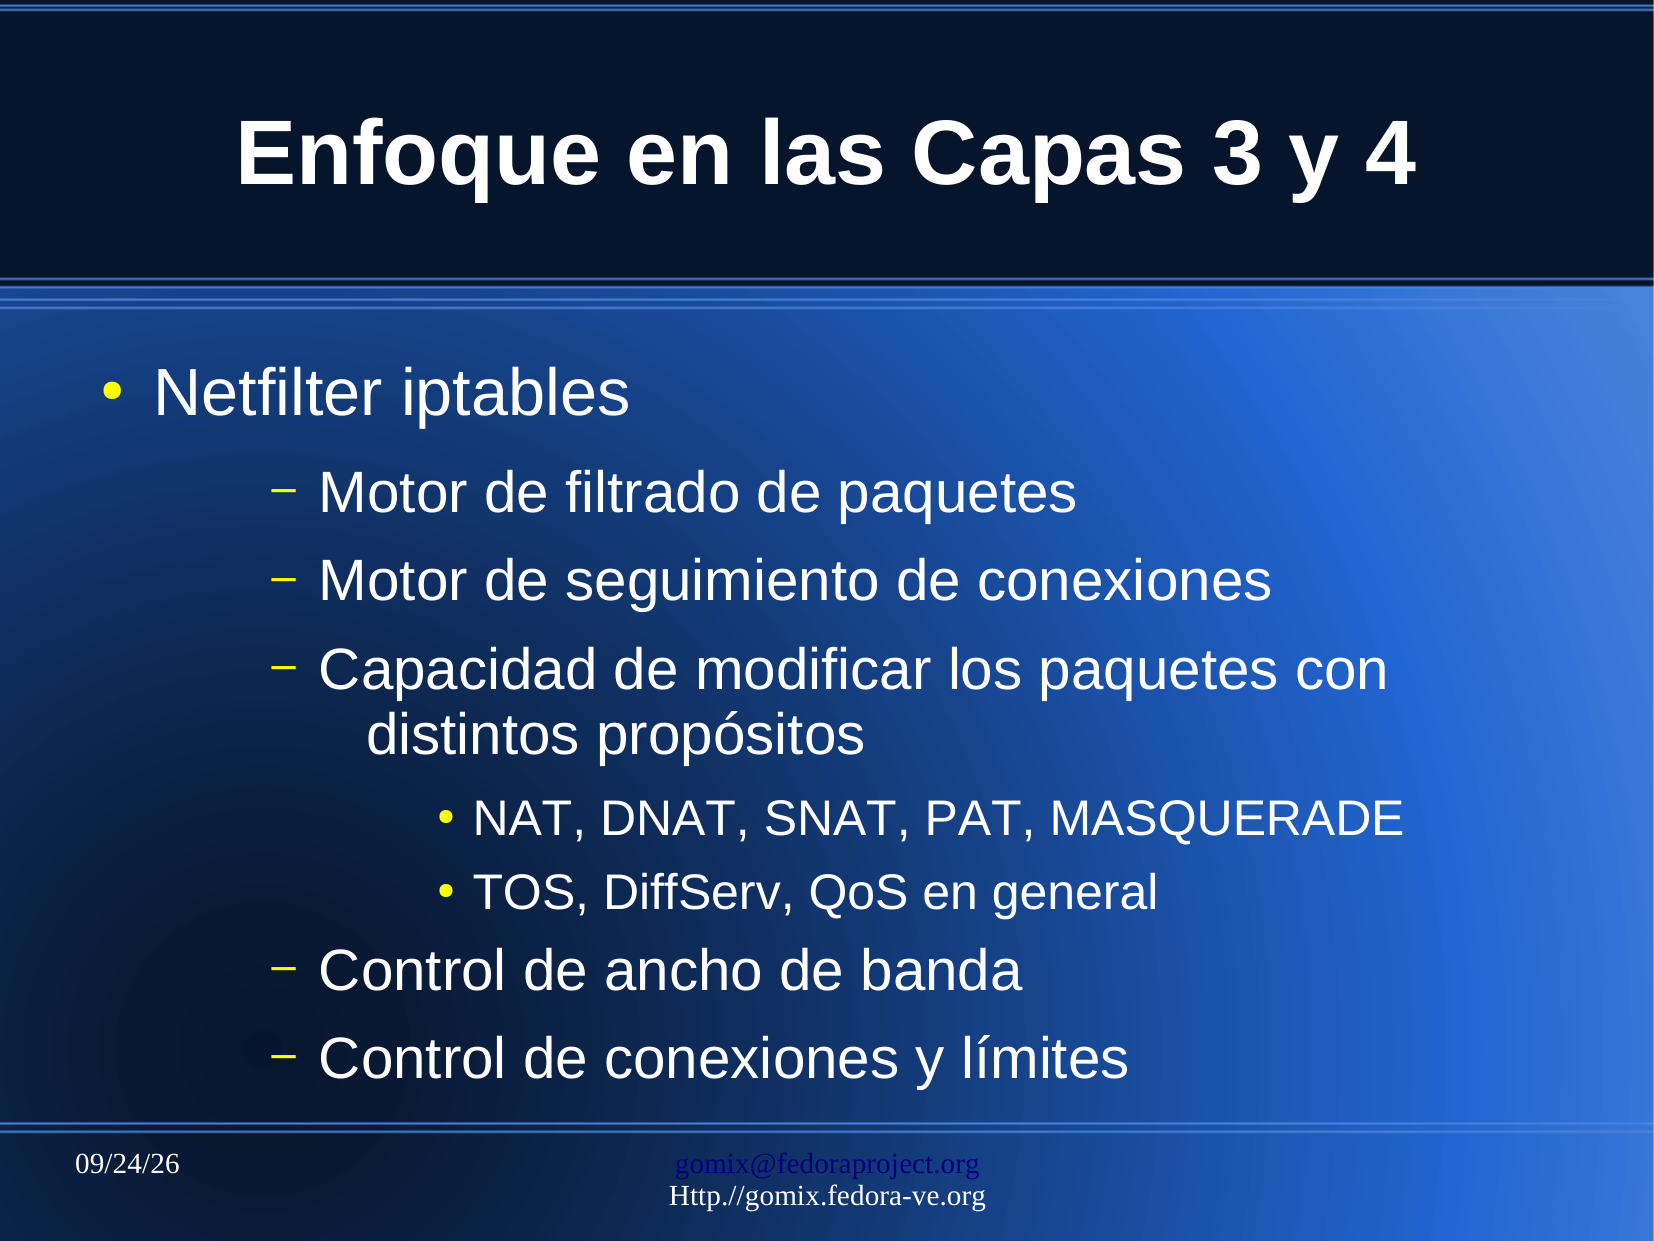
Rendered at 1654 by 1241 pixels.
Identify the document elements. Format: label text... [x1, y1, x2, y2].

list Netfilter iptables Motor de filtrado de paquetes Motor de seguimiento de conexiones Capacidad de modificar los paquetes con distintos propósitos NAT, DNAT, SNAT, PAT, MASQUERADE TOS, DiffServ, QoS en general Control de ancho de banda Control de conexiones y límites [82, 355, 1571, 1092]
title Enfoque en las Capas 3 y 4 [82, 49, 1571, 257]
picture [0, 0, 1654, 1241]
